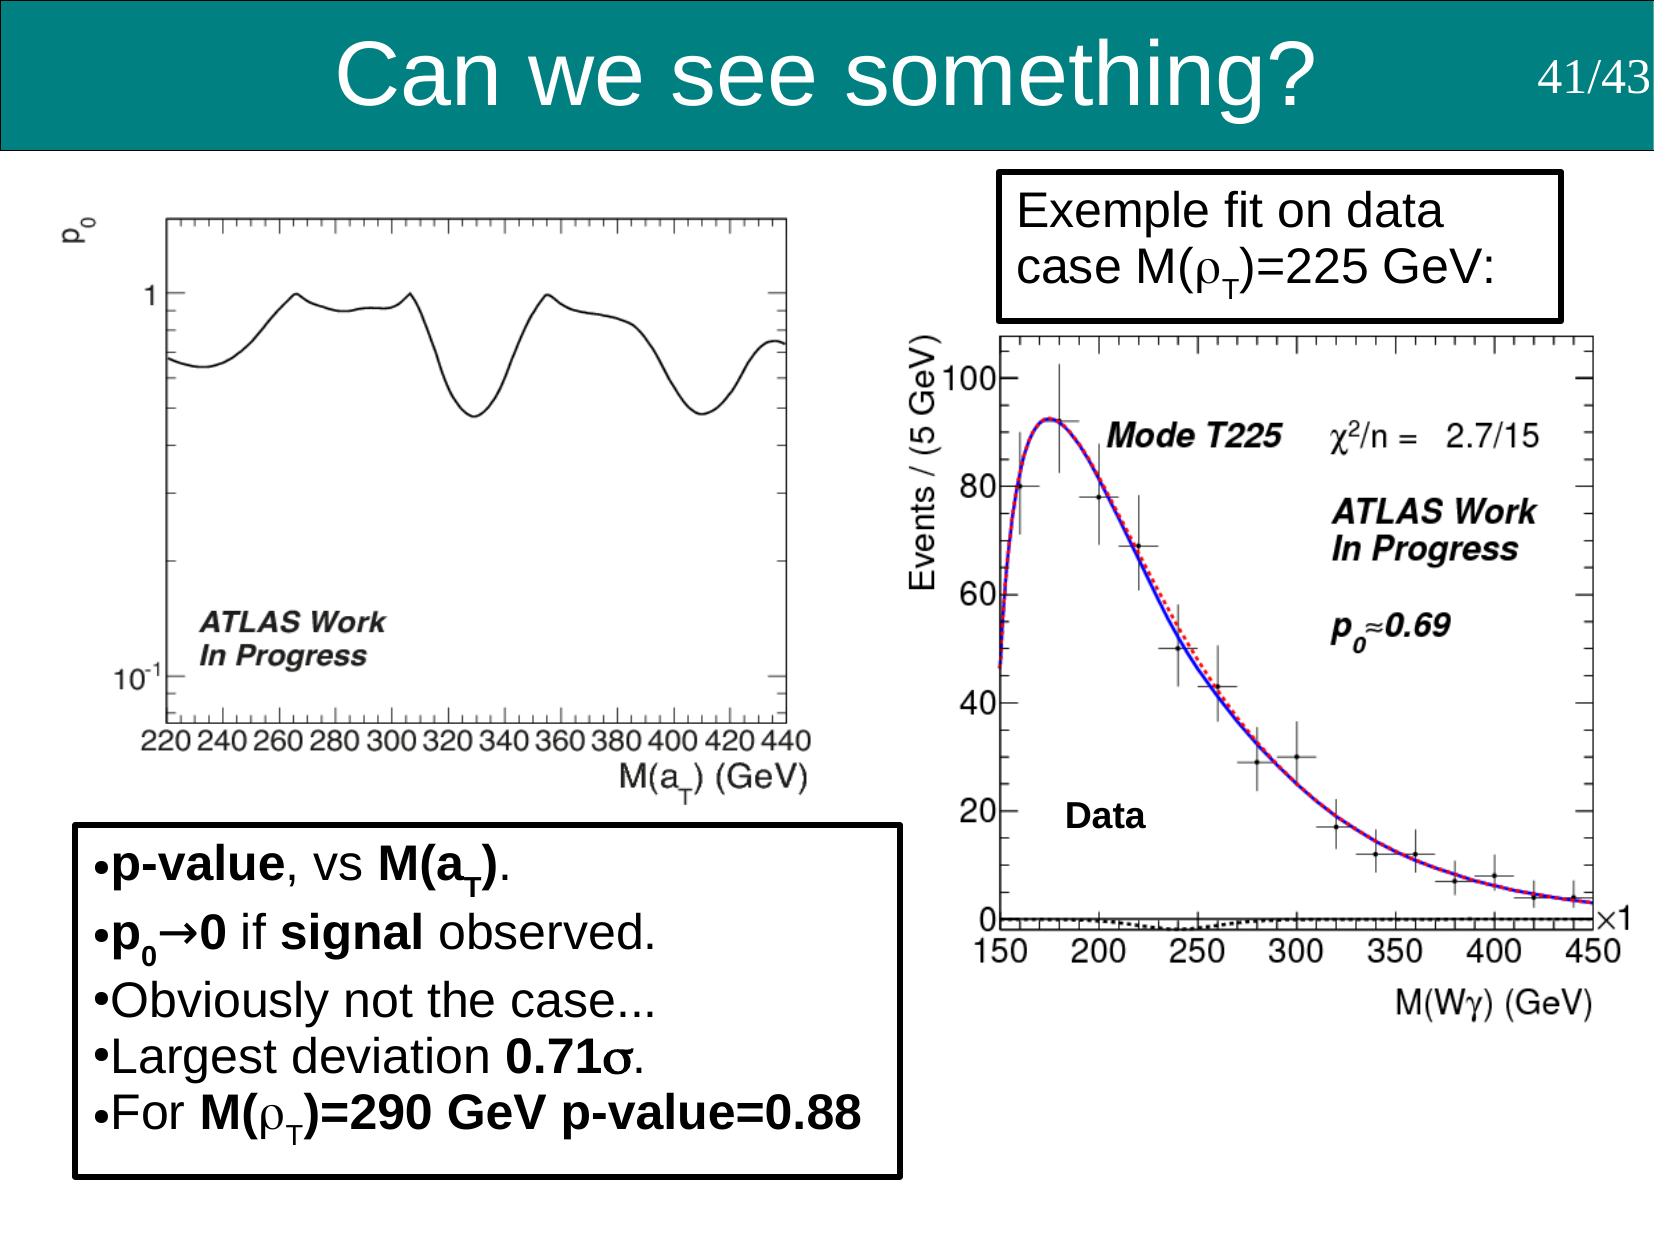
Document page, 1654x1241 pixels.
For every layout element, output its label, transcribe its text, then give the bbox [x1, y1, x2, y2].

text_box p-value, vs M(aT). p0→0 if signal observed. Obviously not the case... Largest deviation 0.71s. For M(rT)=290 GeV p-value=0.88 [75, 825, 901, 1177]
text_box Data [1050, 787, 1238, 845]
picture [41, 187, 826, 826]
title Can we see something? [82, 22, 1571, 126]
text_box Exemple fit on data case M(rT)=225 GeV: [998, 171, 1562, 322]
picture [880, 299, 1631, 1051]
